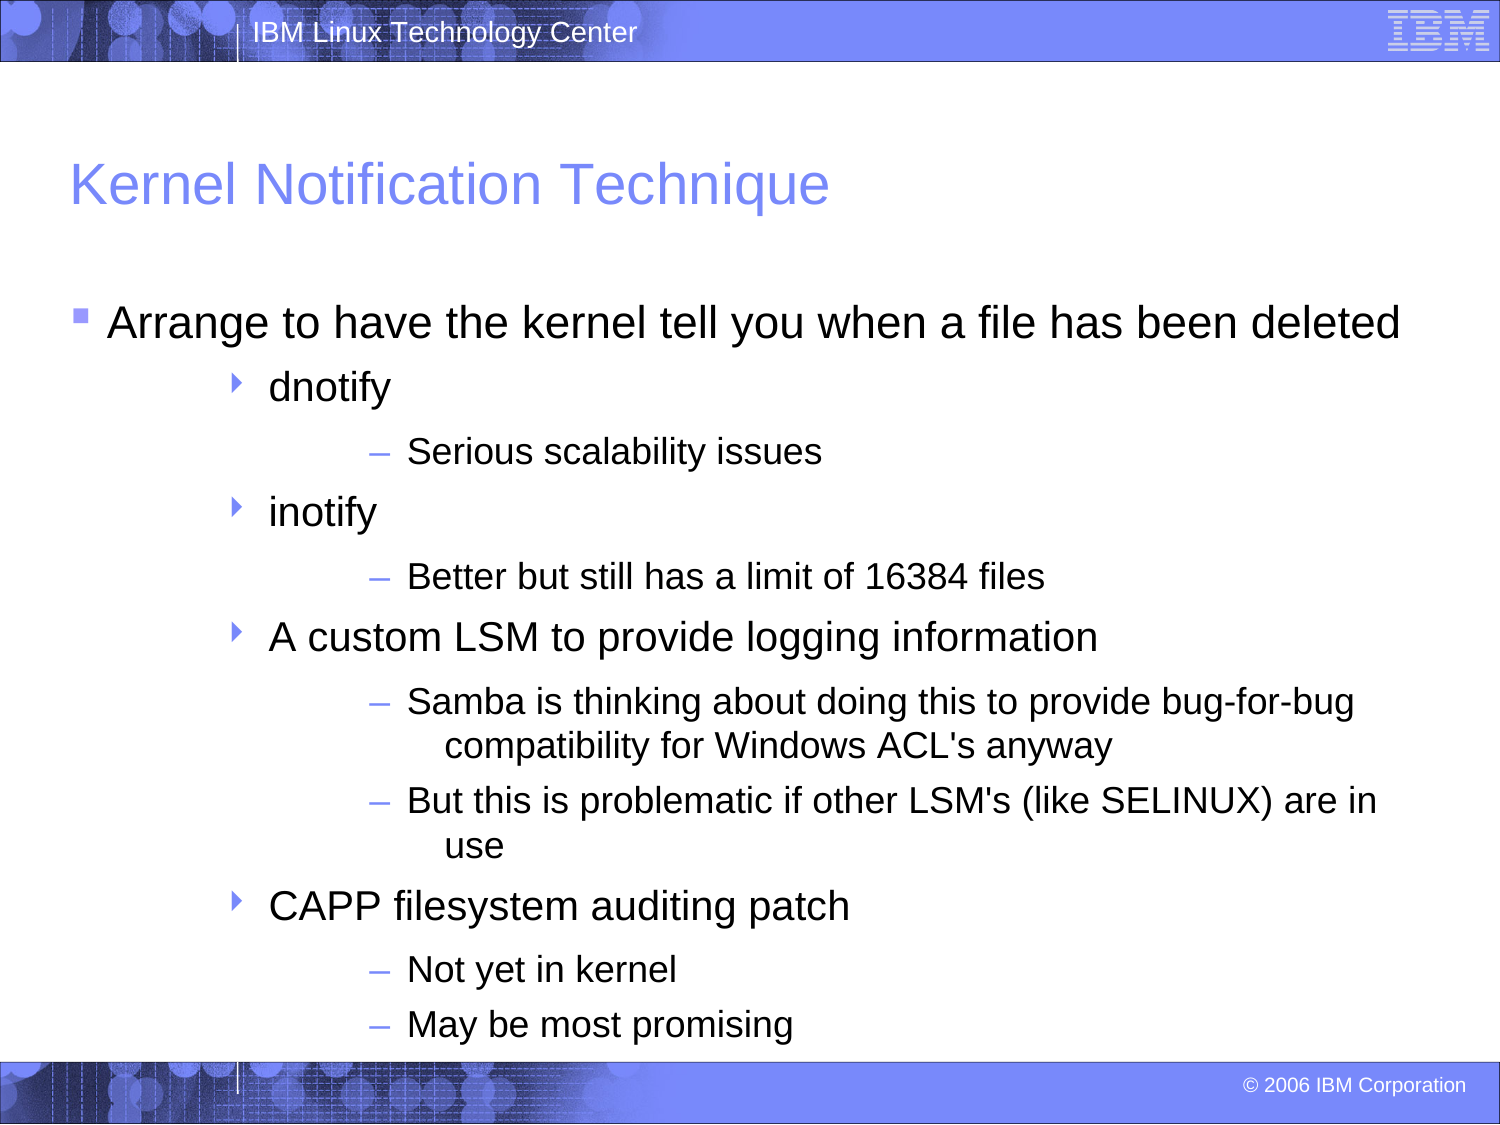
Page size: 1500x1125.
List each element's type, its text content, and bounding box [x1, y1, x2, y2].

picture [1, 1063, 1499, 1123]
list Arrange to have the kernel tell you when a file has been deleted dnotify Serious scalability issues inotify Better but still has a limit of 16384 files A custom LSM to provide logging information Samba is thinking about doing this to provide bug-for-bug compatibility for Windows ACL's anyway But this is problematic if other LSM's (like SELINUX) are in use CAPP filesystem auditing patch Not yet in kernel May be most promising [69, 293, 1433, 997]
title Kernel Notification Technique [69, 144, 1422, 227]
picture [1, 1, 1499, 61]
